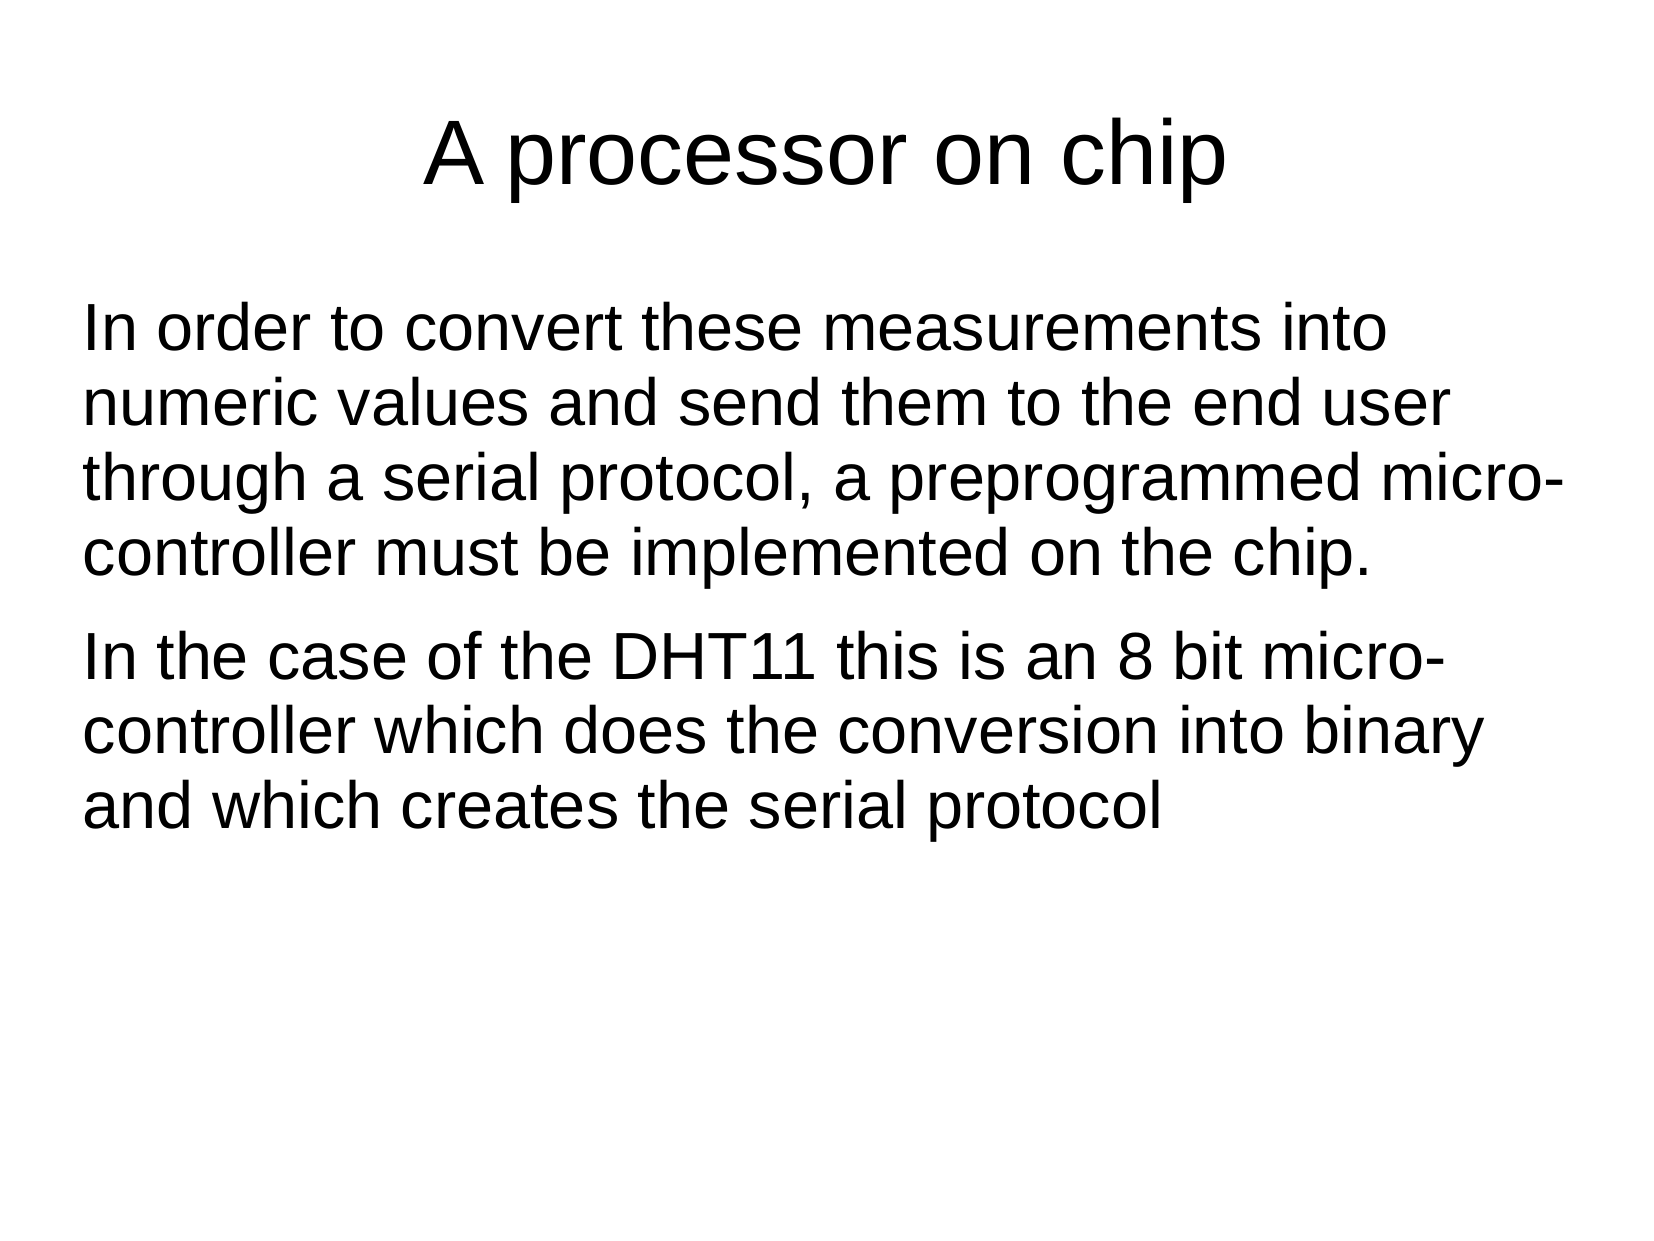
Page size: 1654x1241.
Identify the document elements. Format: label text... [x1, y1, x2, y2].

title A processor on chip [82, 49, 1571, 257]
list In order to convert these measurements into numeric values and send them to the end user through a serial protocol, a preprogrammed micro-controller must be implemented on the chip. In the case of the DHT11 this is an 8 bit micro-controller which does the conversion into binary and which creates the serial protocol [82, 290, 1571, 1010]
